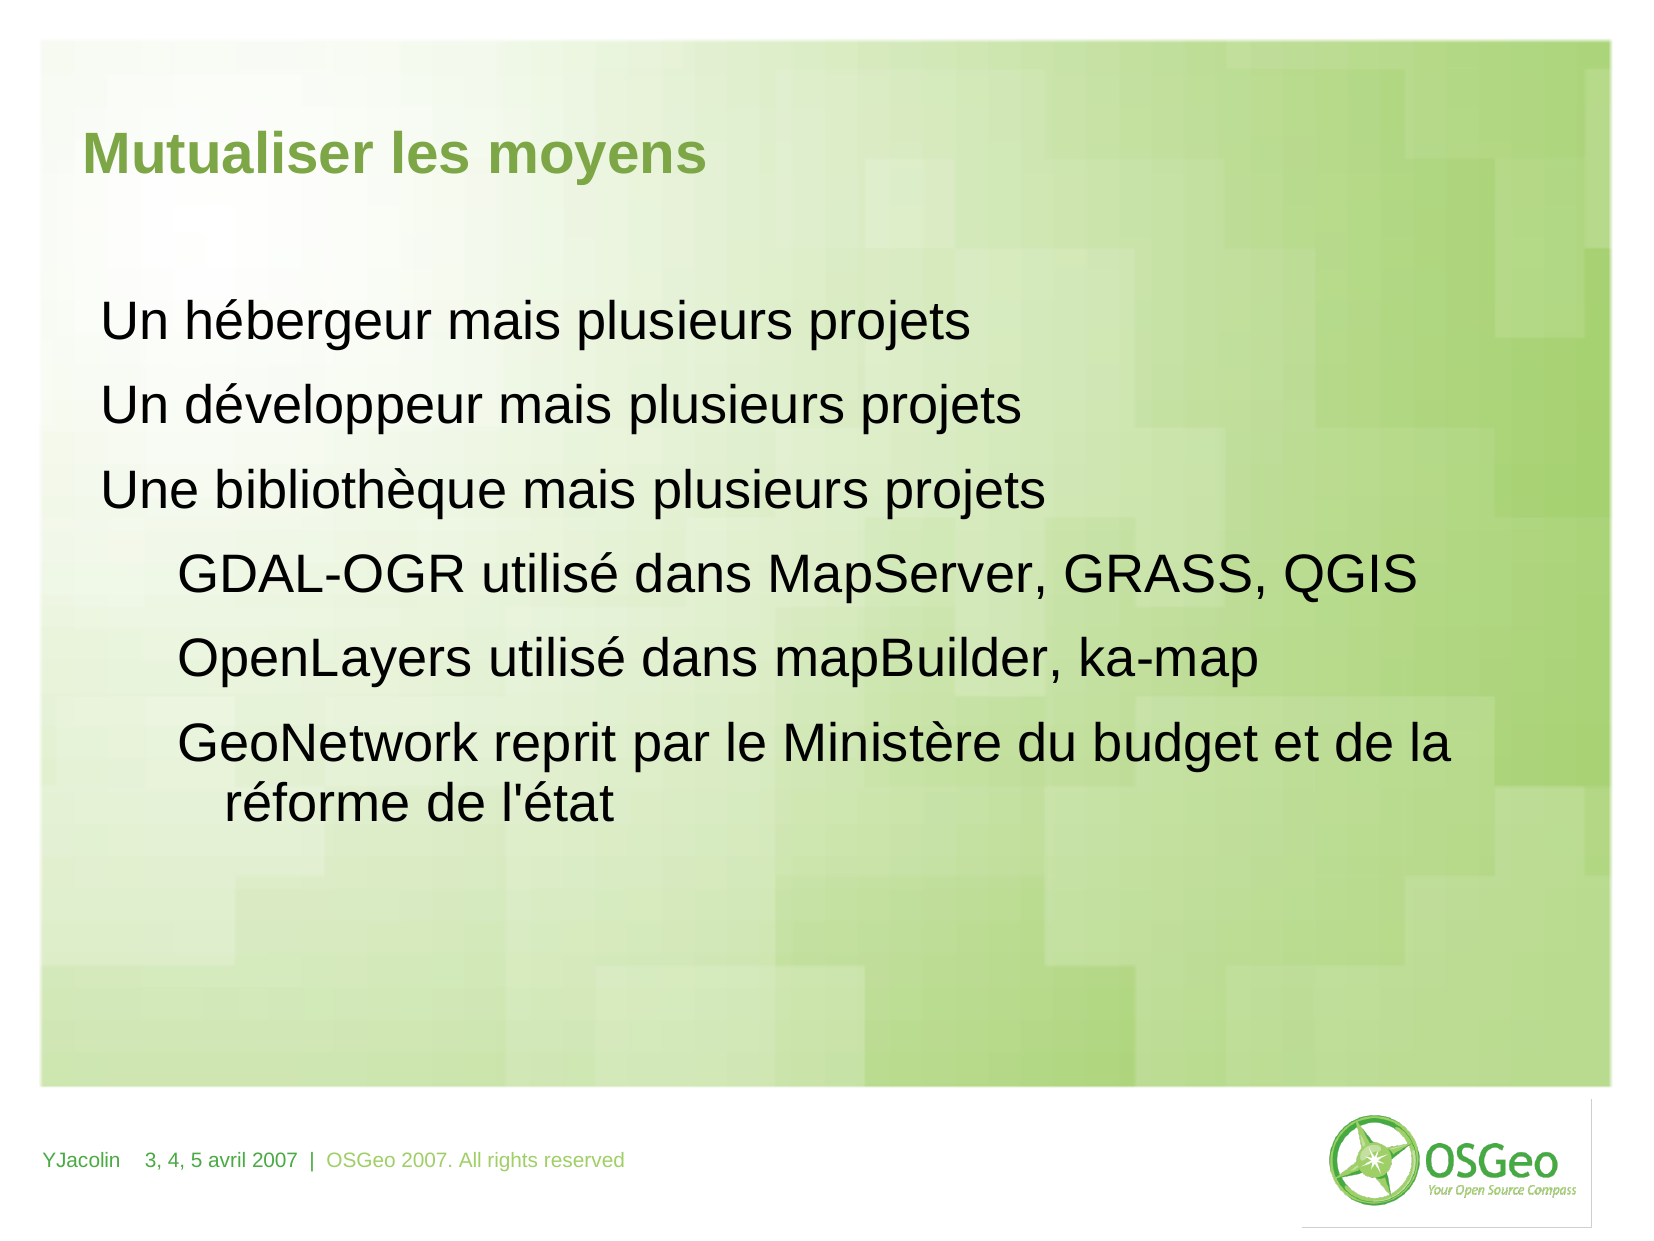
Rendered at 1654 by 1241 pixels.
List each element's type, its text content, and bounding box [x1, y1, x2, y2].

list Un hébergeur mais plusieurs projets Un développeur mais plusieurs projets Une bibliothèque mais plusieurs projets GDAL-OGR utilisé dans MapServer, GRASS, QGIS OpenLayers utilisé dans mapBuilder, ka-map GeoNetwork reprit par le Ministère du budget et de la réforme de l'état [82, 290, 1571, 1109]
title Mutualiser les moyens [82, 49, 1571, 257]
picture [0, 1, 1654, 1239]
